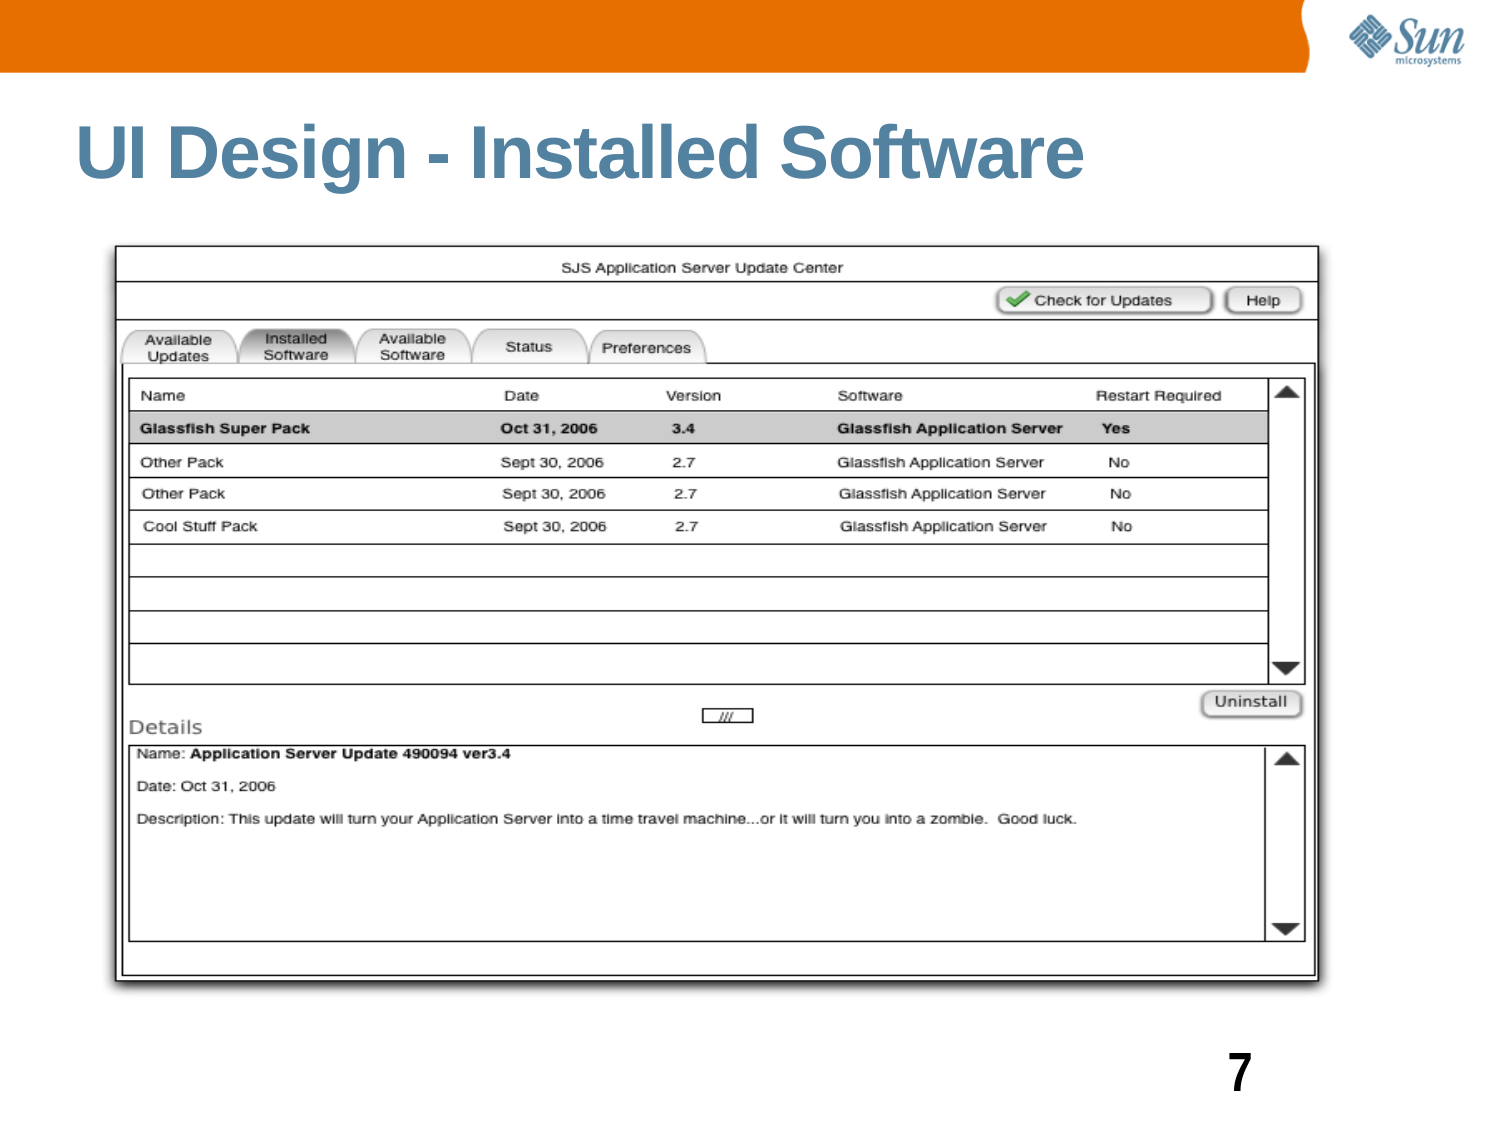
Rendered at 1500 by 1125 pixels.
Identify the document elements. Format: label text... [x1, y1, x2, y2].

picture [0, 0, 1500, 75]
picture [82, 224, 1351, 1013]
title UI Design - Installed Software [75, 117, 1438, 232]
